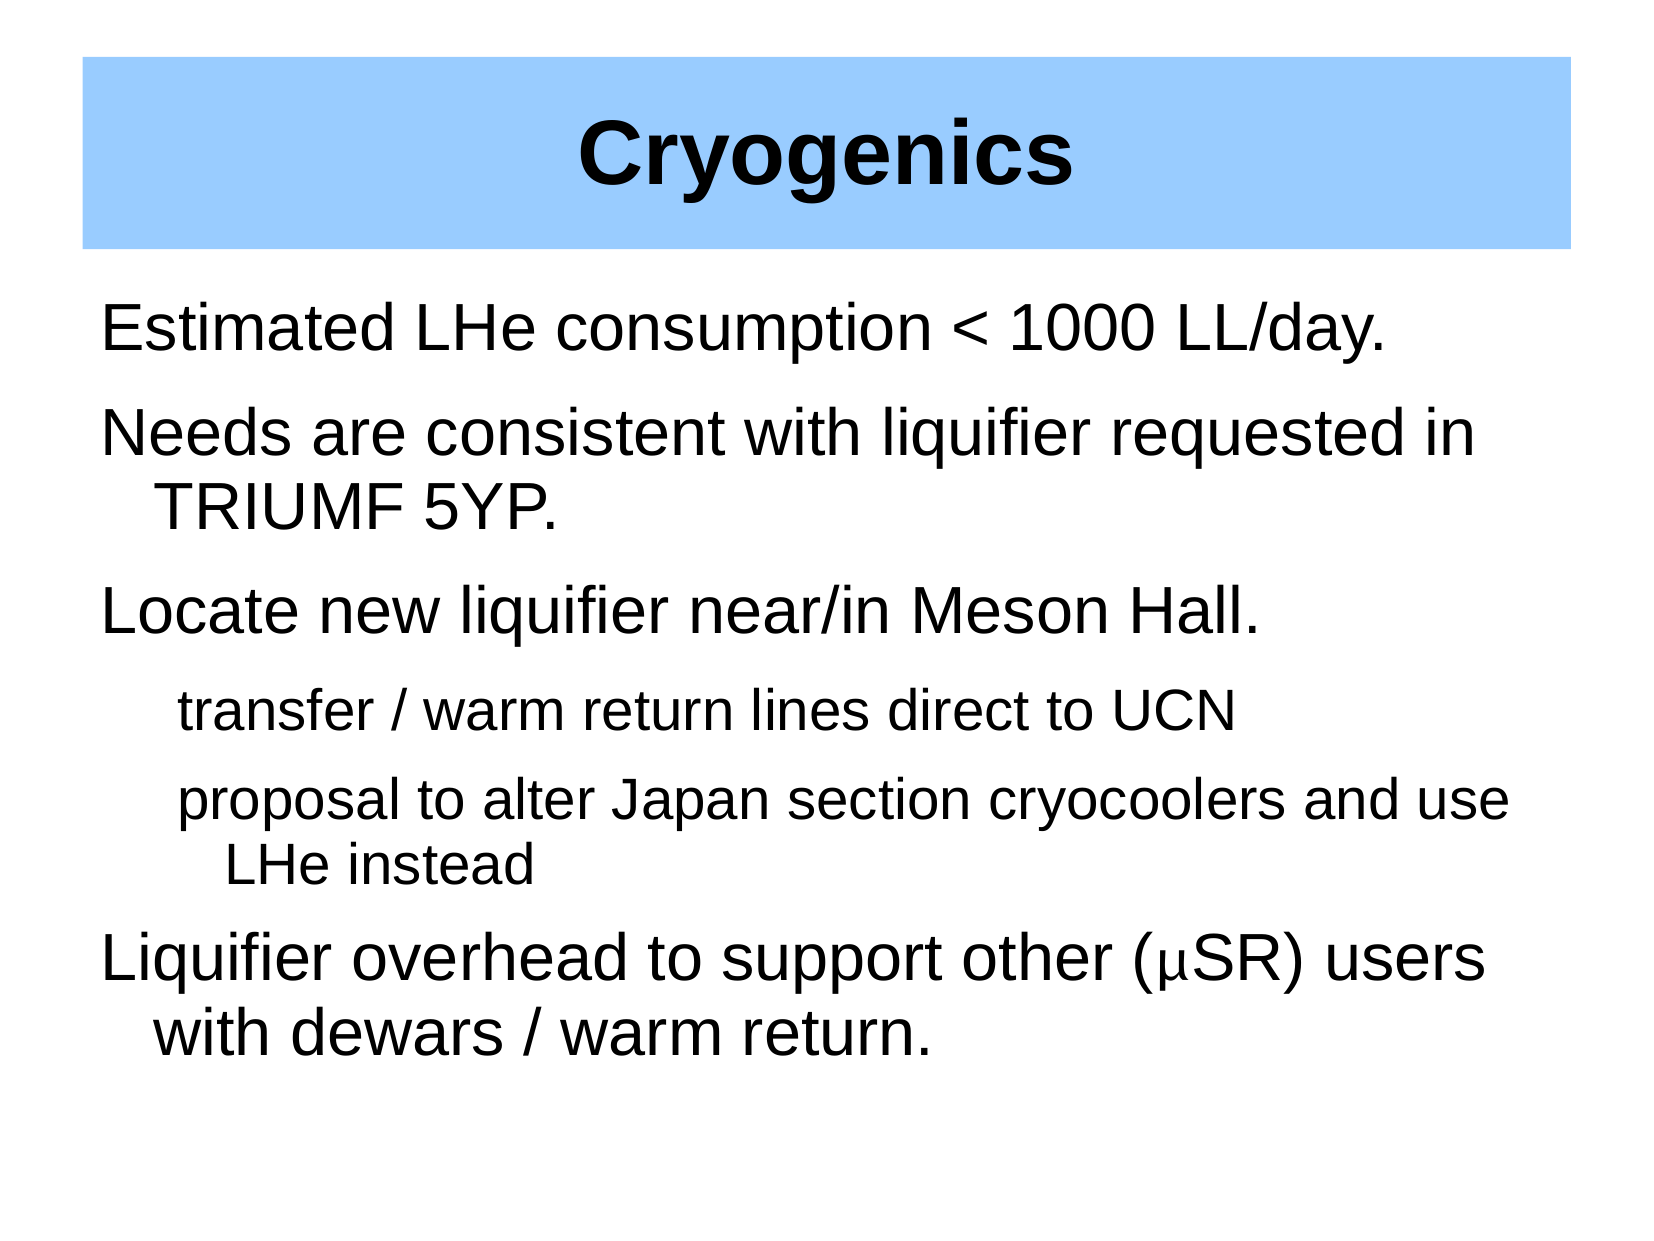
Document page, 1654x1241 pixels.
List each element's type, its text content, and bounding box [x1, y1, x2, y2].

list Estimated LHe consumption < 1000 LL/day. Needs are consistent with liquifier requested in TRIUMF 5YP. Locate new liquifier near/in Meson Hall. transfer / warm return lines direct to UCN proposal to alter Japan section cryocoolers and use LHe instead Liquifier overhead to support other (SR) users with dewars / warm return. [82, 290, 1571, 1142]
title Cryogenics [82, 56, 1571, 250]
